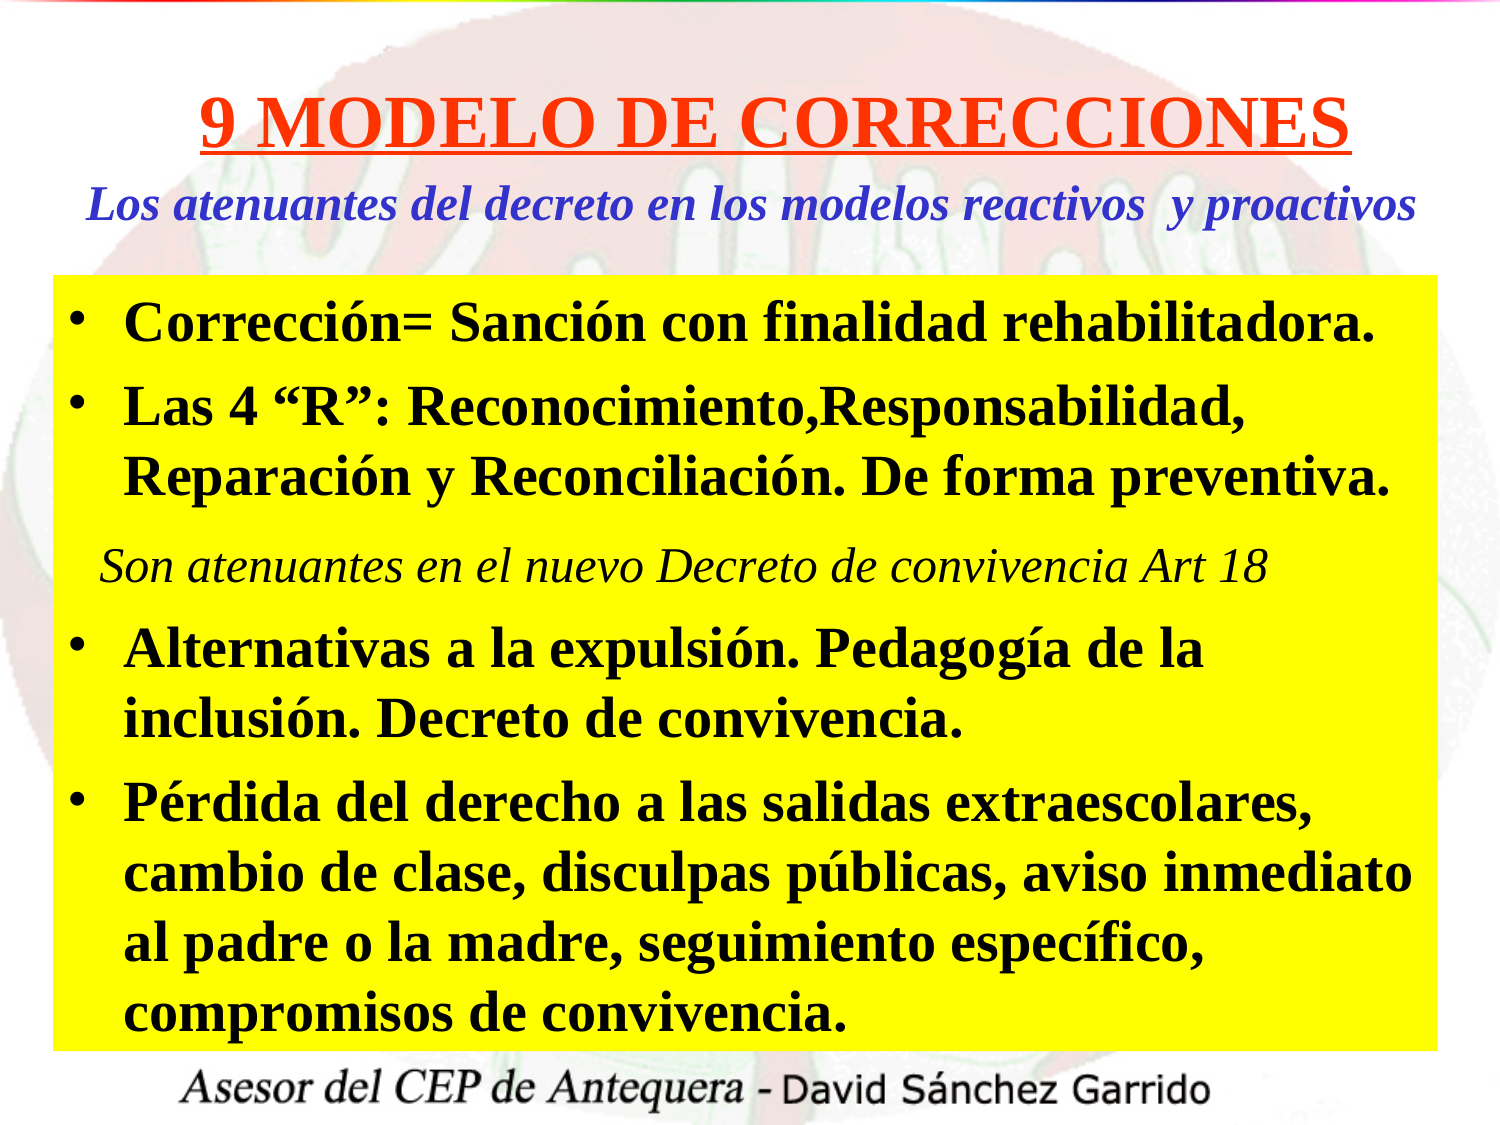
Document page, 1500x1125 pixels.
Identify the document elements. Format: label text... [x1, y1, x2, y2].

text_box Corrección= Sanción con finalidad rehabilitadora. Las 4 “R”: Reconocimiento,Responsabilidad, Reparación y Reconciliación. De forma preventiva. Son atenuantes en el nuevo Decreto de convivencia Art 18 Alternativas a la expulsión. Pedagogía de la inclusión. Decreto de convivencia. Pérdida del derecho a las salidas extraescolares, cambio de clase, disculpas públicas, aviso inmediato al padre o la madre, seguimiento específico, compromisos de convivencia. [53, 275, 1438, 1052]
picture [0, 0, 1500, 1125]
text_box Los atenuantes del decreto en los modelos reactivos y proactivos [37, 162, 1467, 238]
text_box 9 MODELO DE CORRECCIONES [88, 64, 1464, 162]
